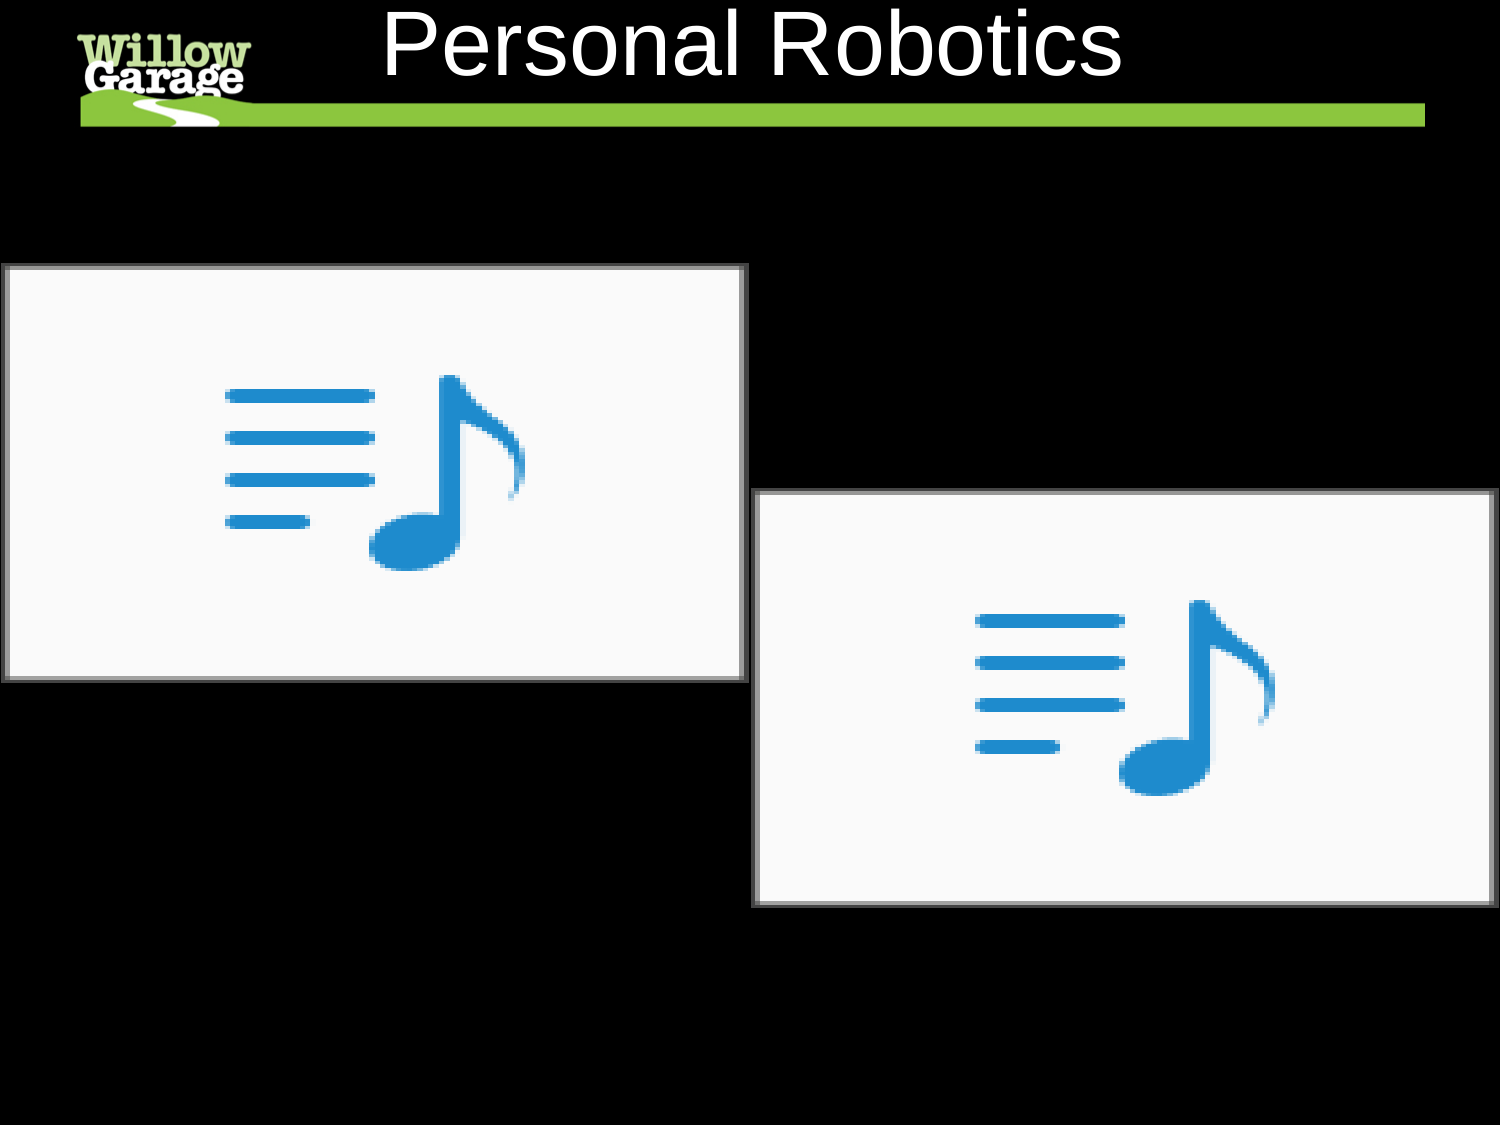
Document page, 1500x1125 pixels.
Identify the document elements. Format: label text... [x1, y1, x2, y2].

picture [50, 0, 1425, 153]
title Personal Robotics [75, 0, 1426, 150]
text_box [0, 262, 1500, 909]
